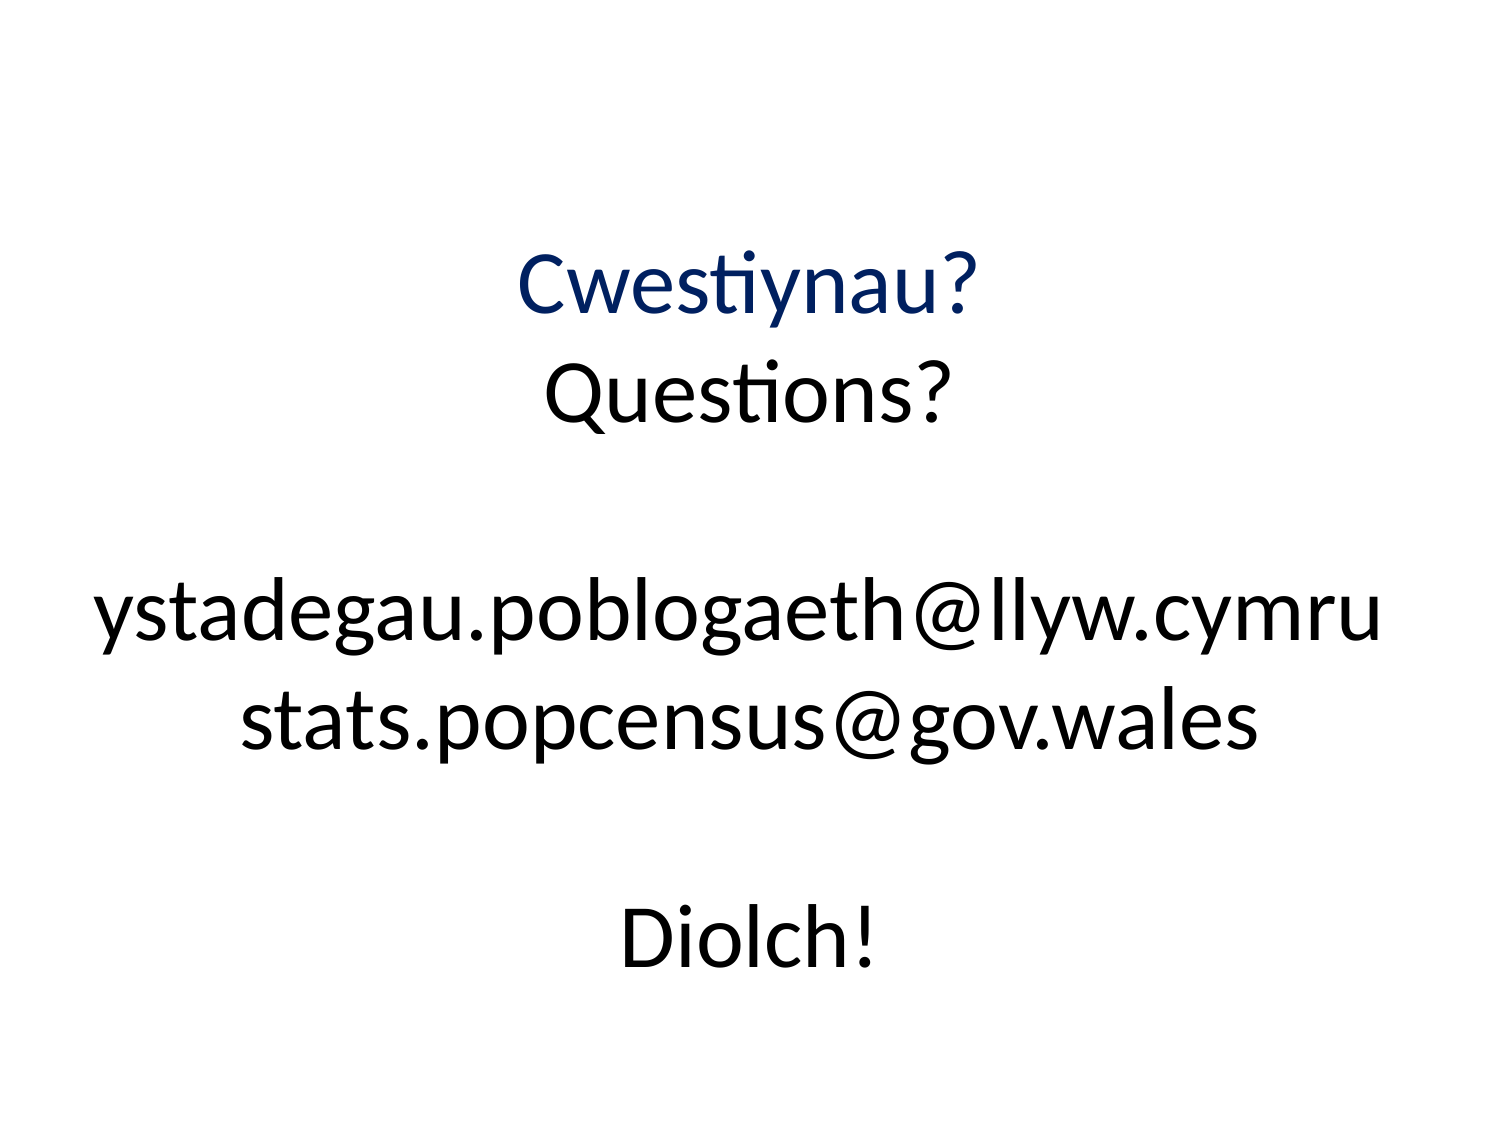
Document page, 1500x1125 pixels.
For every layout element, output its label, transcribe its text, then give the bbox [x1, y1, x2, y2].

title Cwestiynau? Questions? ystadegau.poblogaeth@llyw.cymru stats.popcensus@gov.wales Diolch! [75, 208, 1426, 1000]
